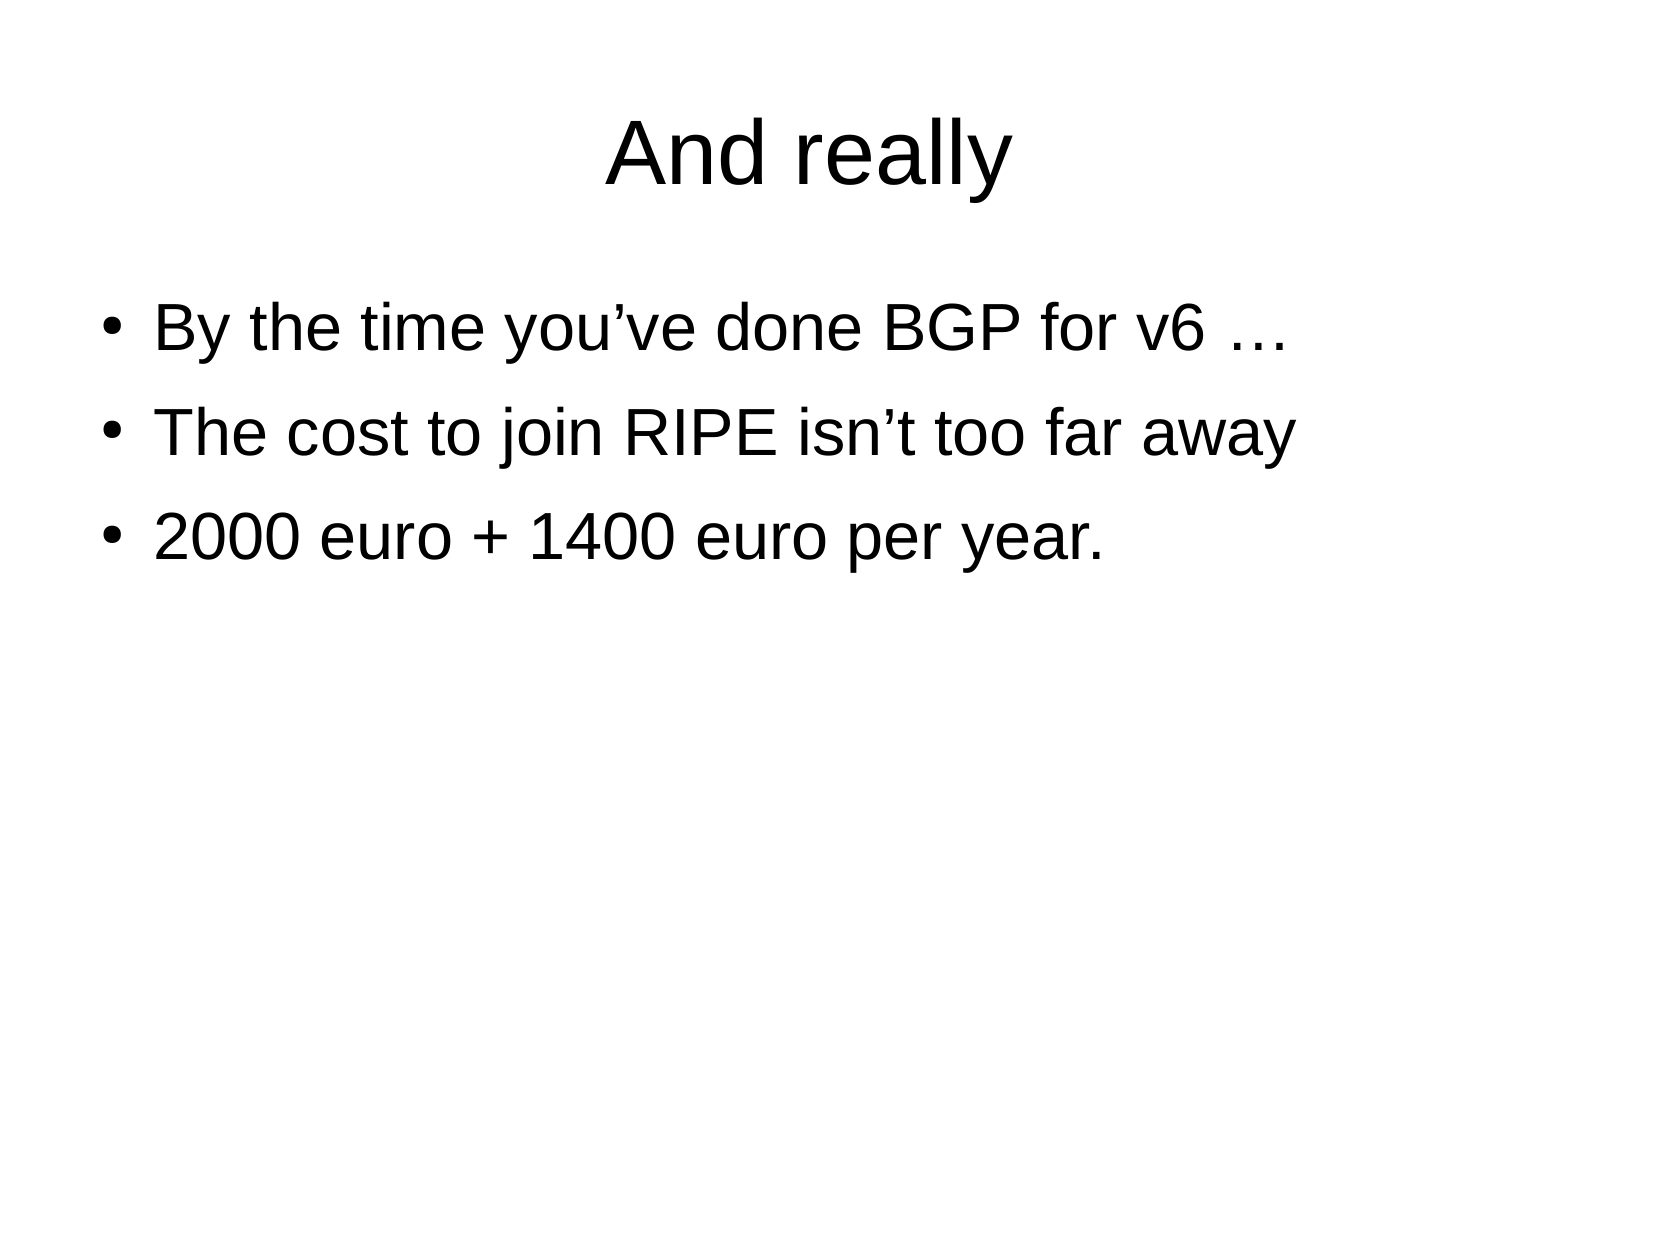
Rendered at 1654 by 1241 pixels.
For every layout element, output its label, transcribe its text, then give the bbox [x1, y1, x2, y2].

title And really [82, 49, 1571, 257]
list By the time you’ve done BGP for v6 … The cost to join RIPE isn’t too far away 2000 euro + 1400 euro per year. [82, 290, 1571, 1010]
